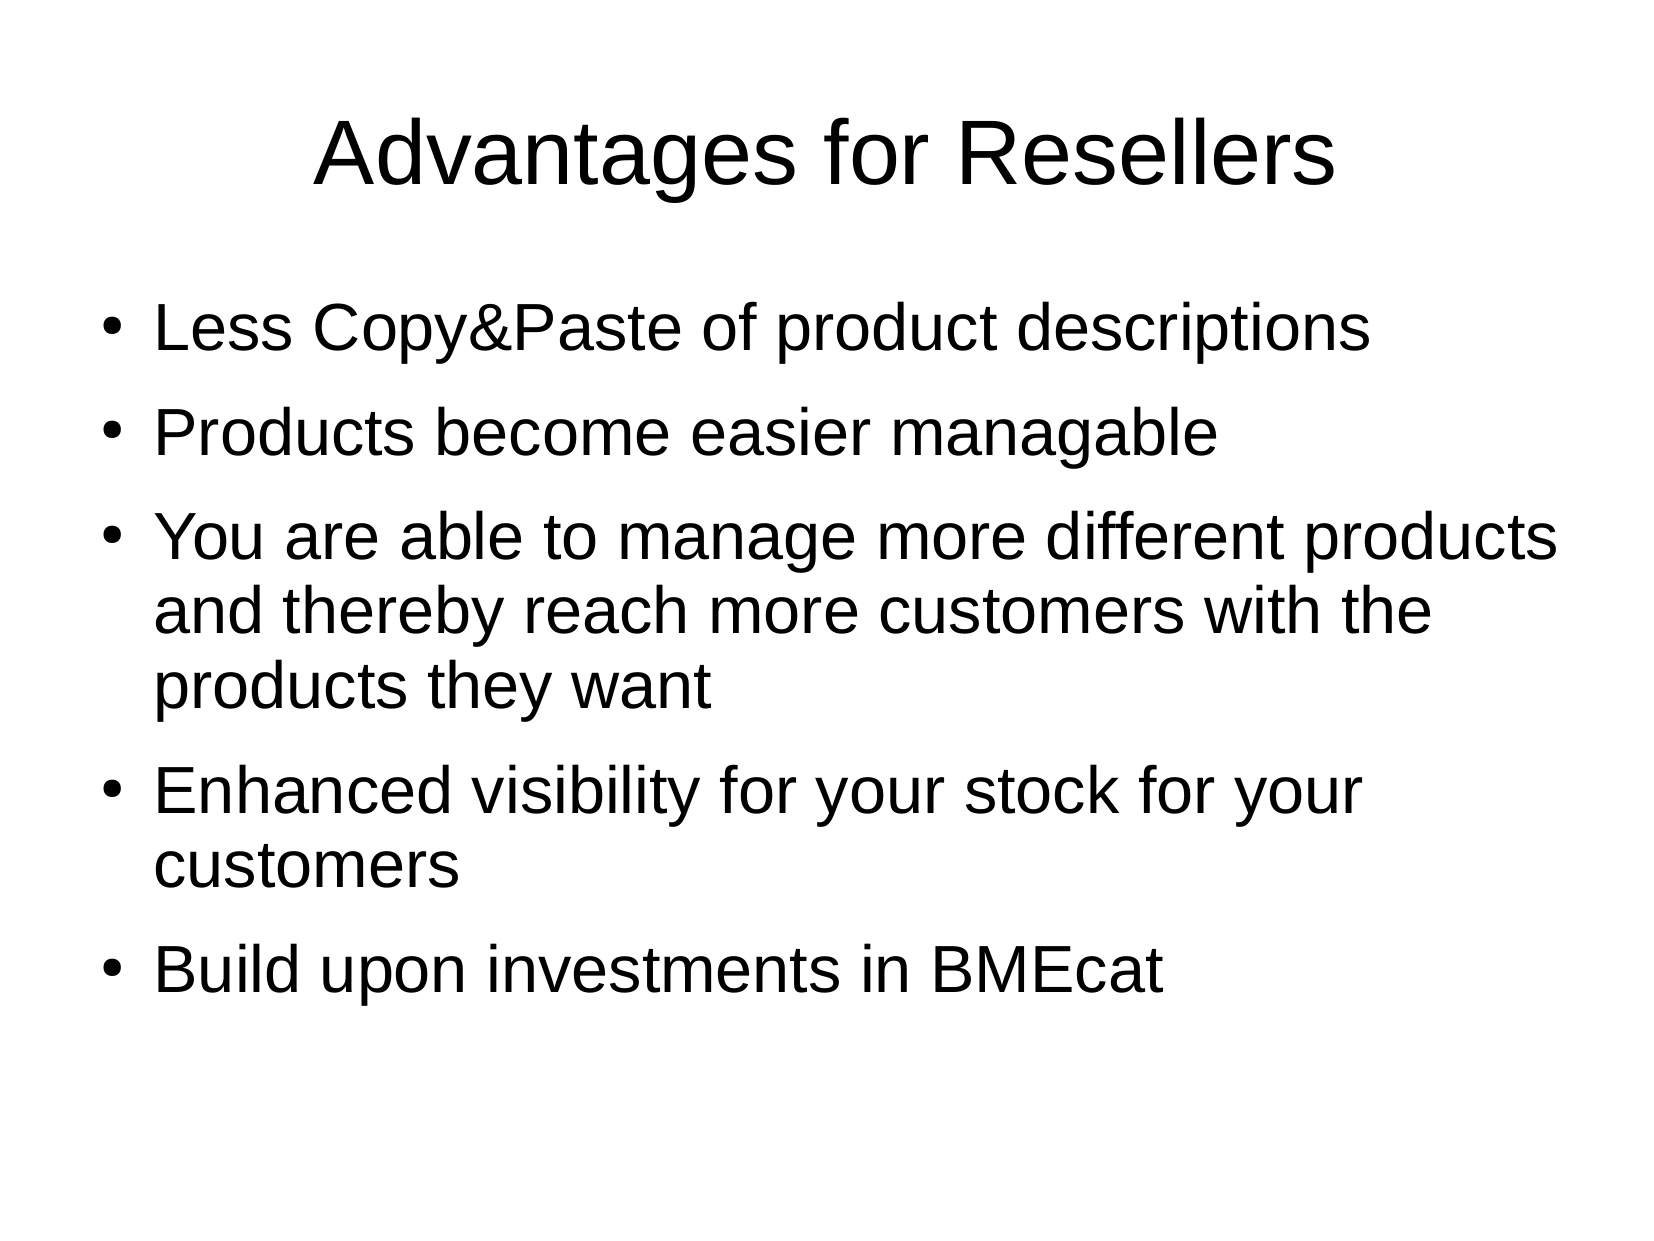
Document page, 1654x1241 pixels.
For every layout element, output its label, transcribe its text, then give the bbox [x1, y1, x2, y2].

title Advantages for Resellers [82, 49, 1571, 257]
list Less Copy&Paste of product descriptions Products become easier managable You are able to manage more different products and thereby reach more customers with the products they want Enhanced visibility for your stock for your customers Build upon investments in BMEcat [82, 290, 1571, 1010]
